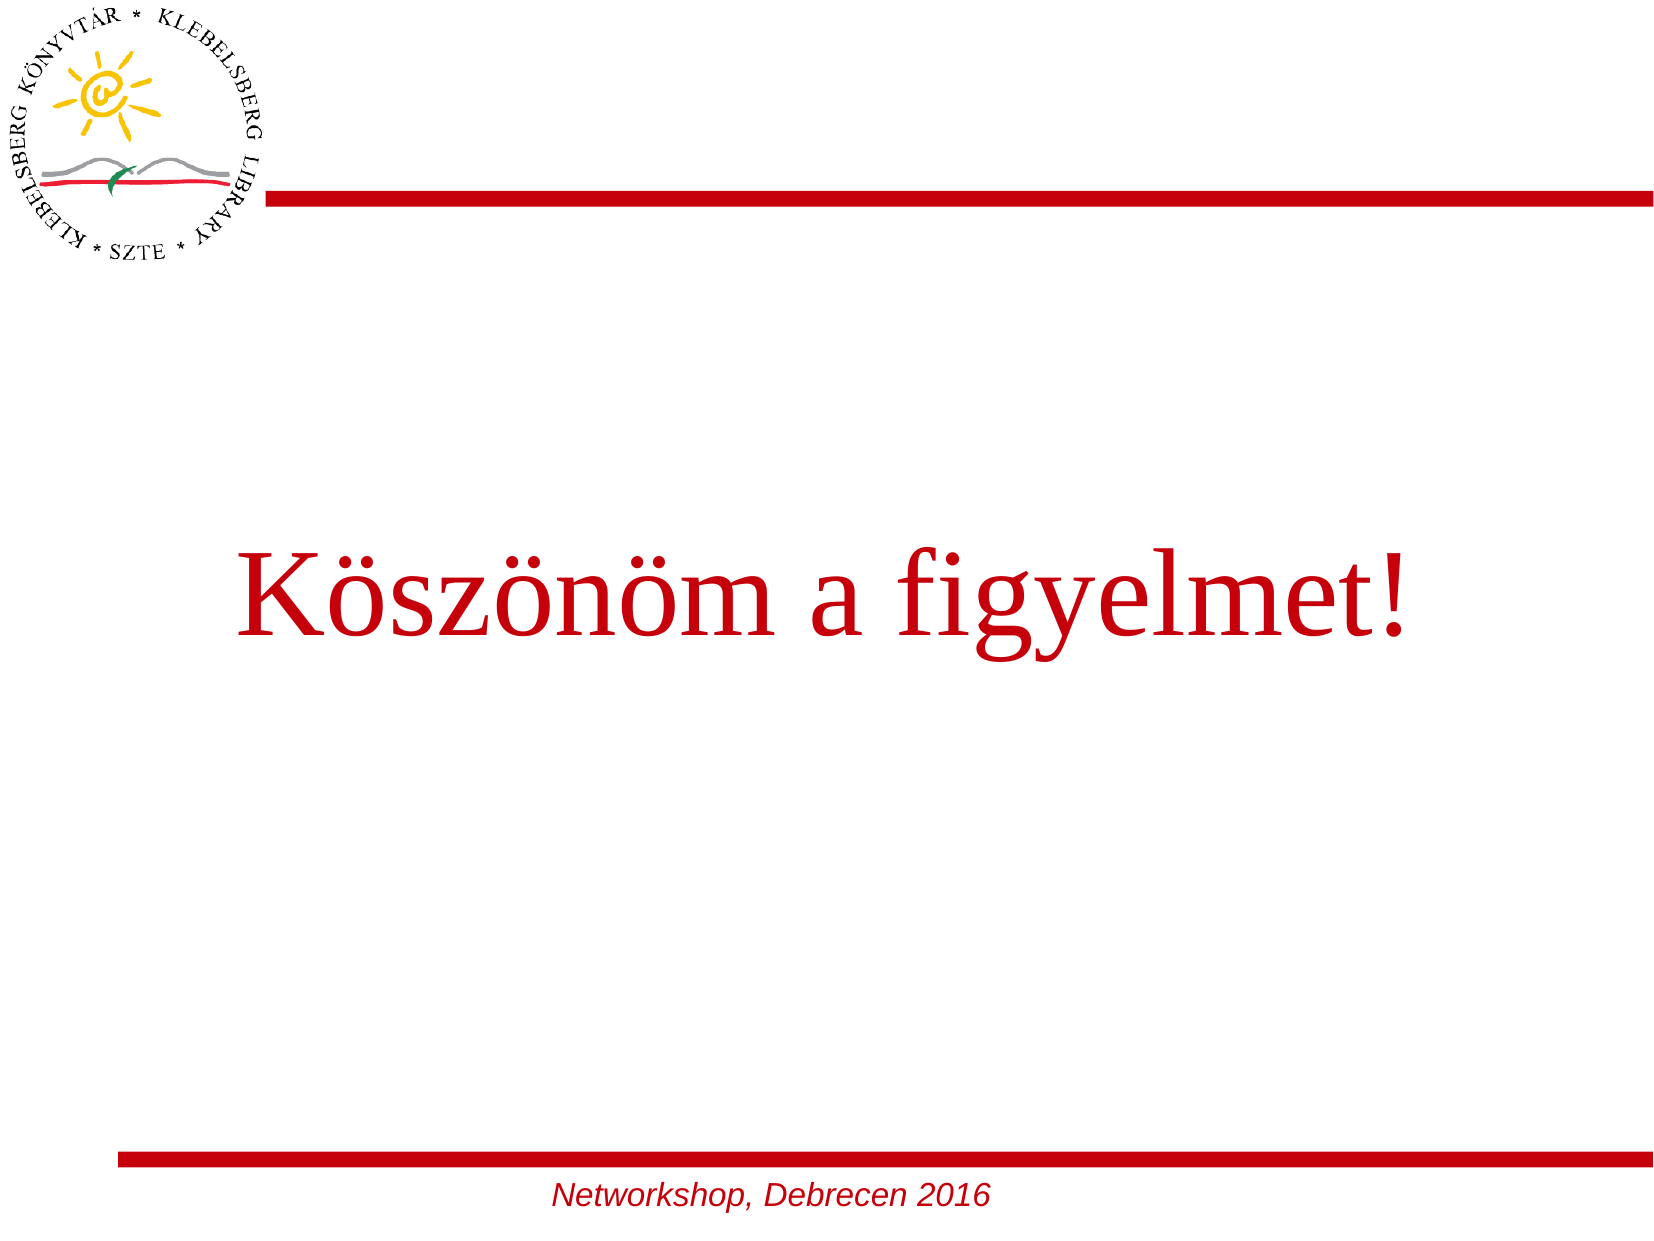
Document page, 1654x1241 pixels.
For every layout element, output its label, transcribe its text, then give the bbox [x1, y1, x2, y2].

picture [0, 0, 266, 267]
subtitle Köszönöm a figyelmet! [118, 46, 1534, 1141]
